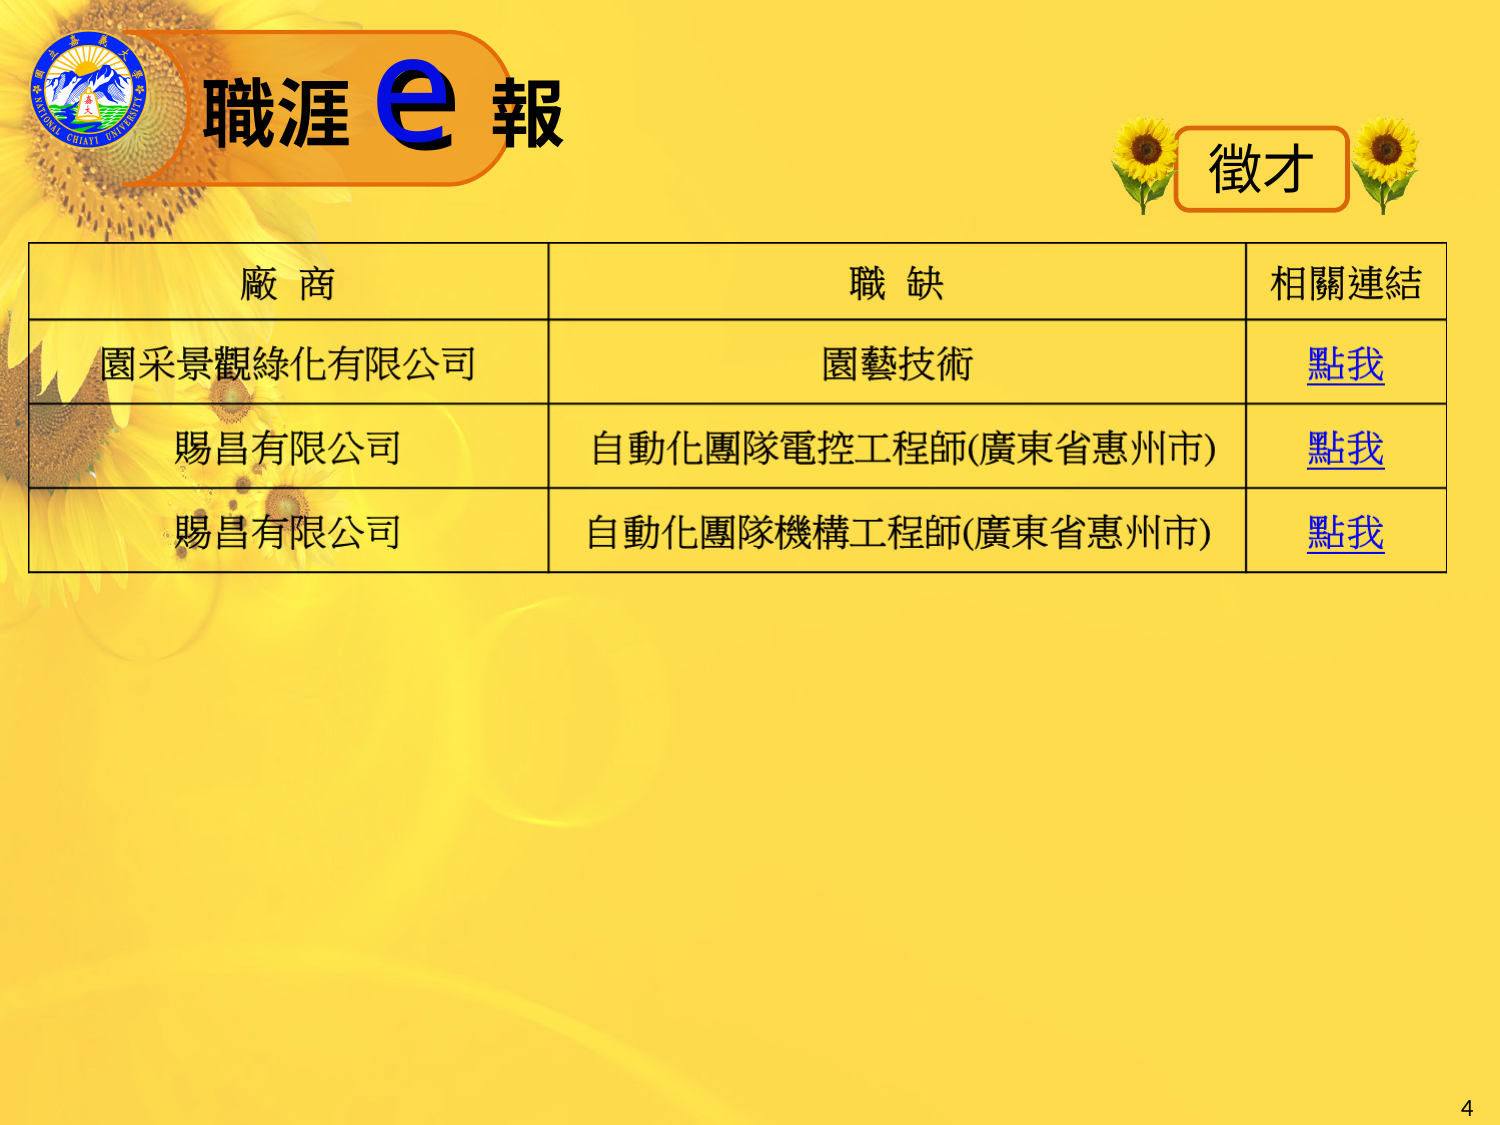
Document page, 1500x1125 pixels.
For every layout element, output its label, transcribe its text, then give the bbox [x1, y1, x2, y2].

picture [29, 30, 148, 150]
picture [1093, 113, 1194, 215]
text_box 徵才 [1194, 128, 1333, 209]
picture [28, 243, 1447, 578]
picture [1333, 113, 1434, 215]
text_box 職涯e報 [186, 0, 609, 181]
text_box 4 [1445, 1084, 1490, 1125]
text_box [123, 130, 469, 185]
text_box [123, 32, 186, 86]
